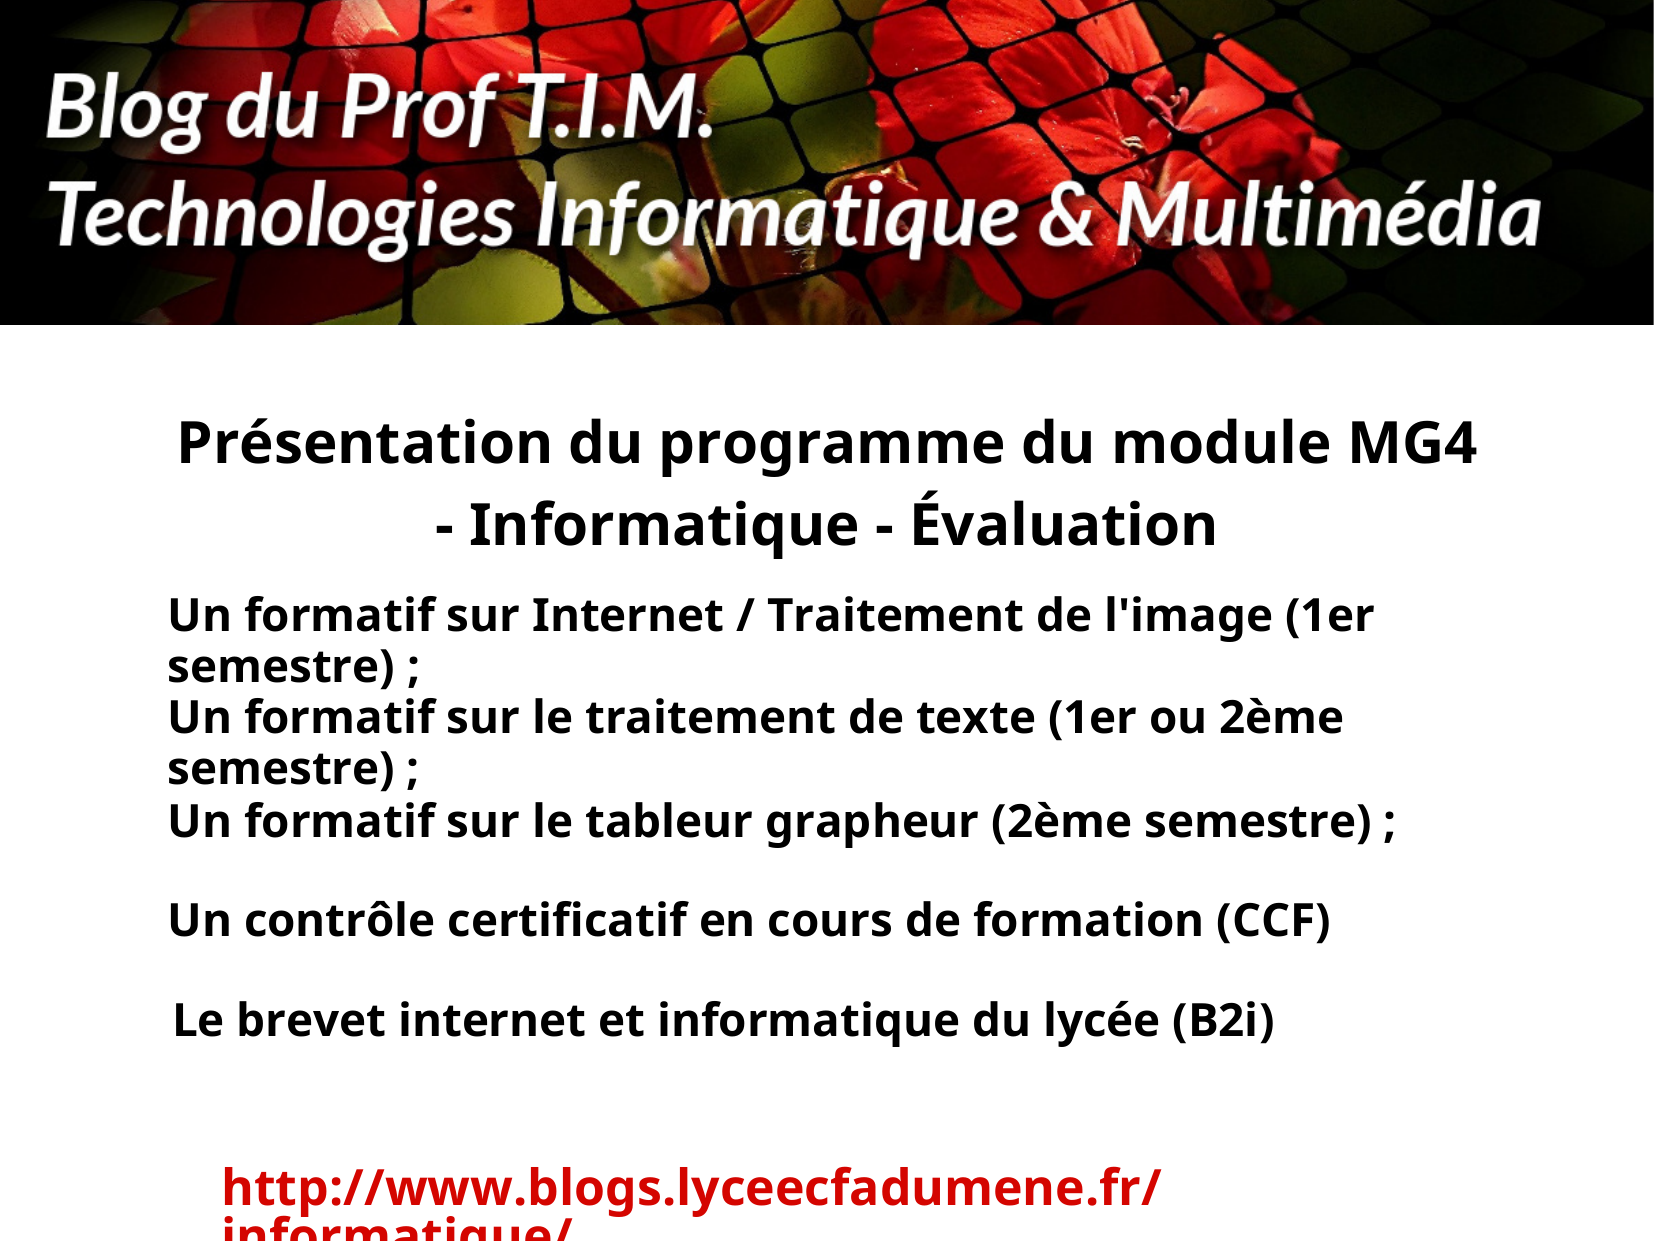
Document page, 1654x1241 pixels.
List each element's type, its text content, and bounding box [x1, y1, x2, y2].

picture [0, 0, 1654, 325]
text_box Un formatif sur le tableur grapheur (2ème semestre) ; [167, 796, 1566, 849]
text_box Présentation du programme du module MG4 - Informatique - Évaluation [39, 392, 1615, 557]
text_box Le brevet internet et informatique du lycée (B2i) [172, 995, 1447, 1047]
text_box Un formatif sur le traitement de texte (1er ou 2ème semestre) ; [167, 692, 1443, 795]
text_box Un contrôle certificatif en cours de formation (CCF) [167, 895, 1443, 947]
text_box Un formatif sur Internet / Traitement de l'image (1er semestre) ; [167, 590, 1595, 693]
